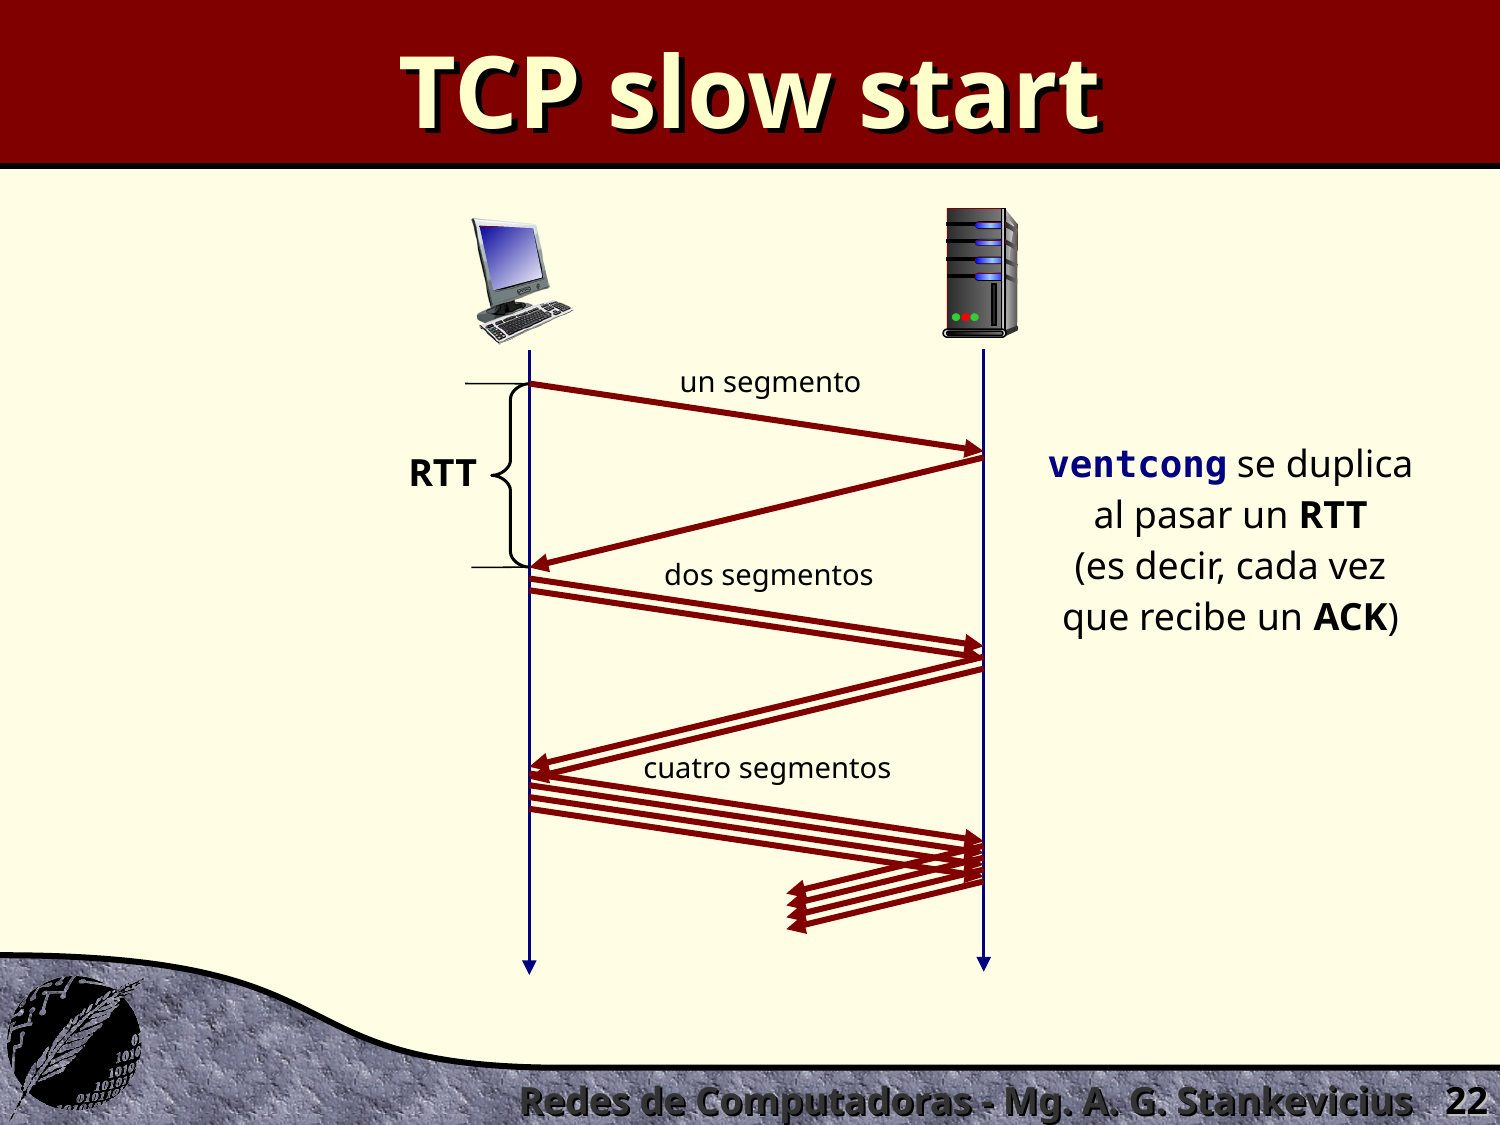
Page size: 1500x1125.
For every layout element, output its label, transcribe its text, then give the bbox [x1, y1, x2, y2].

text_box un segmento [664, 353, 863, 410]
picture [790, 1100, 795, 1110]
text_box cuatro segmentos [628, 740, 900, 796]
picture [468, 212, 598, 354]
text_box RTT [393, 438, 500, 506]
picture [0, 959, 1500, 1125]
text_box [943, 208, 1019, 338]
text_box ventcong se duplica al pasar un RTT (es decir, cada vez que recibe un ACK) [1032, 429, 1425, 654]
title TCP slow start [15, 5, 1485, 160]
picture [1047, 1100, 1054, 1110]
text_box [479, 225, 543, 291]
text_box dos segmentos [649, 546, 879, 603]
